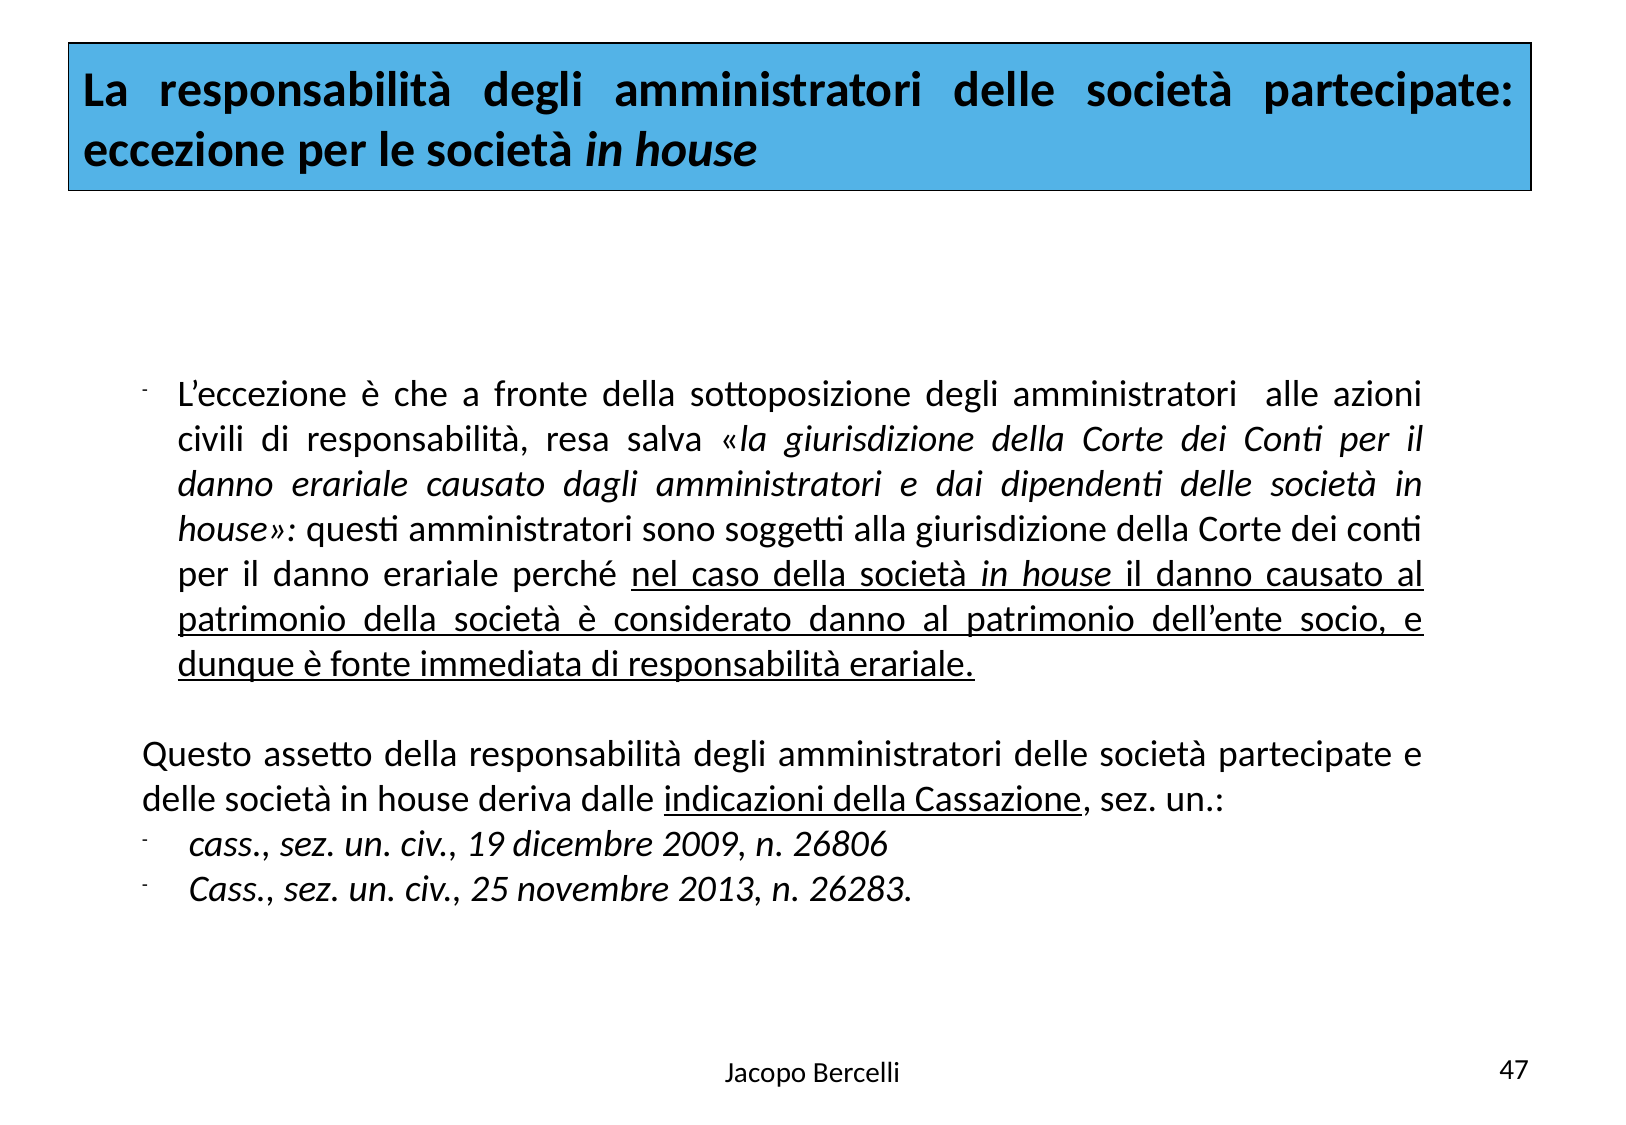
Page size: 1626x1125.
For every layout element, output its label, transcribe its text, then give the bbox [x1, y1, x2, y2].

title La responsabilità degli amministratori delle società partecipate: eccezione per le società in house [68, 42, 1531, 191]
slide_number <numero> [1164, 1042, 1544, 1103]
text_box Jacopo Bercelli [633, 1046, 992, 1097]
list [81, 262, 1544, 1005]
text_box L’eccezione è che a fronte della sottoposizione degli amministratori alle azioni civili di responsabilità, resa salva «la giurisdizione della Corte dei Conti per il danno erariale causato dagli amministratori e dai dipendenti delle società in house»: questi amministratori sono soggetti alla giurisdizione della Corte dei conti per il danno erariale perché nel caso della società in house il danno causato al patrimonio della società è considerato danno al patrimonio dell’ente socio, e dunque è fonte immediata di responsabilità erariale. Questo assetto della responsabilità degli amministratori delle società partecipate e delle società in house deriva dalle indicazioni della Cassazione, sez. un.: cass., sez. un. civ., 19 dicembre 2009, n. 26806 Cass., sez. un. civ., 25 novembre 2013, n. 26283. [127, 361, 1439, 917]
